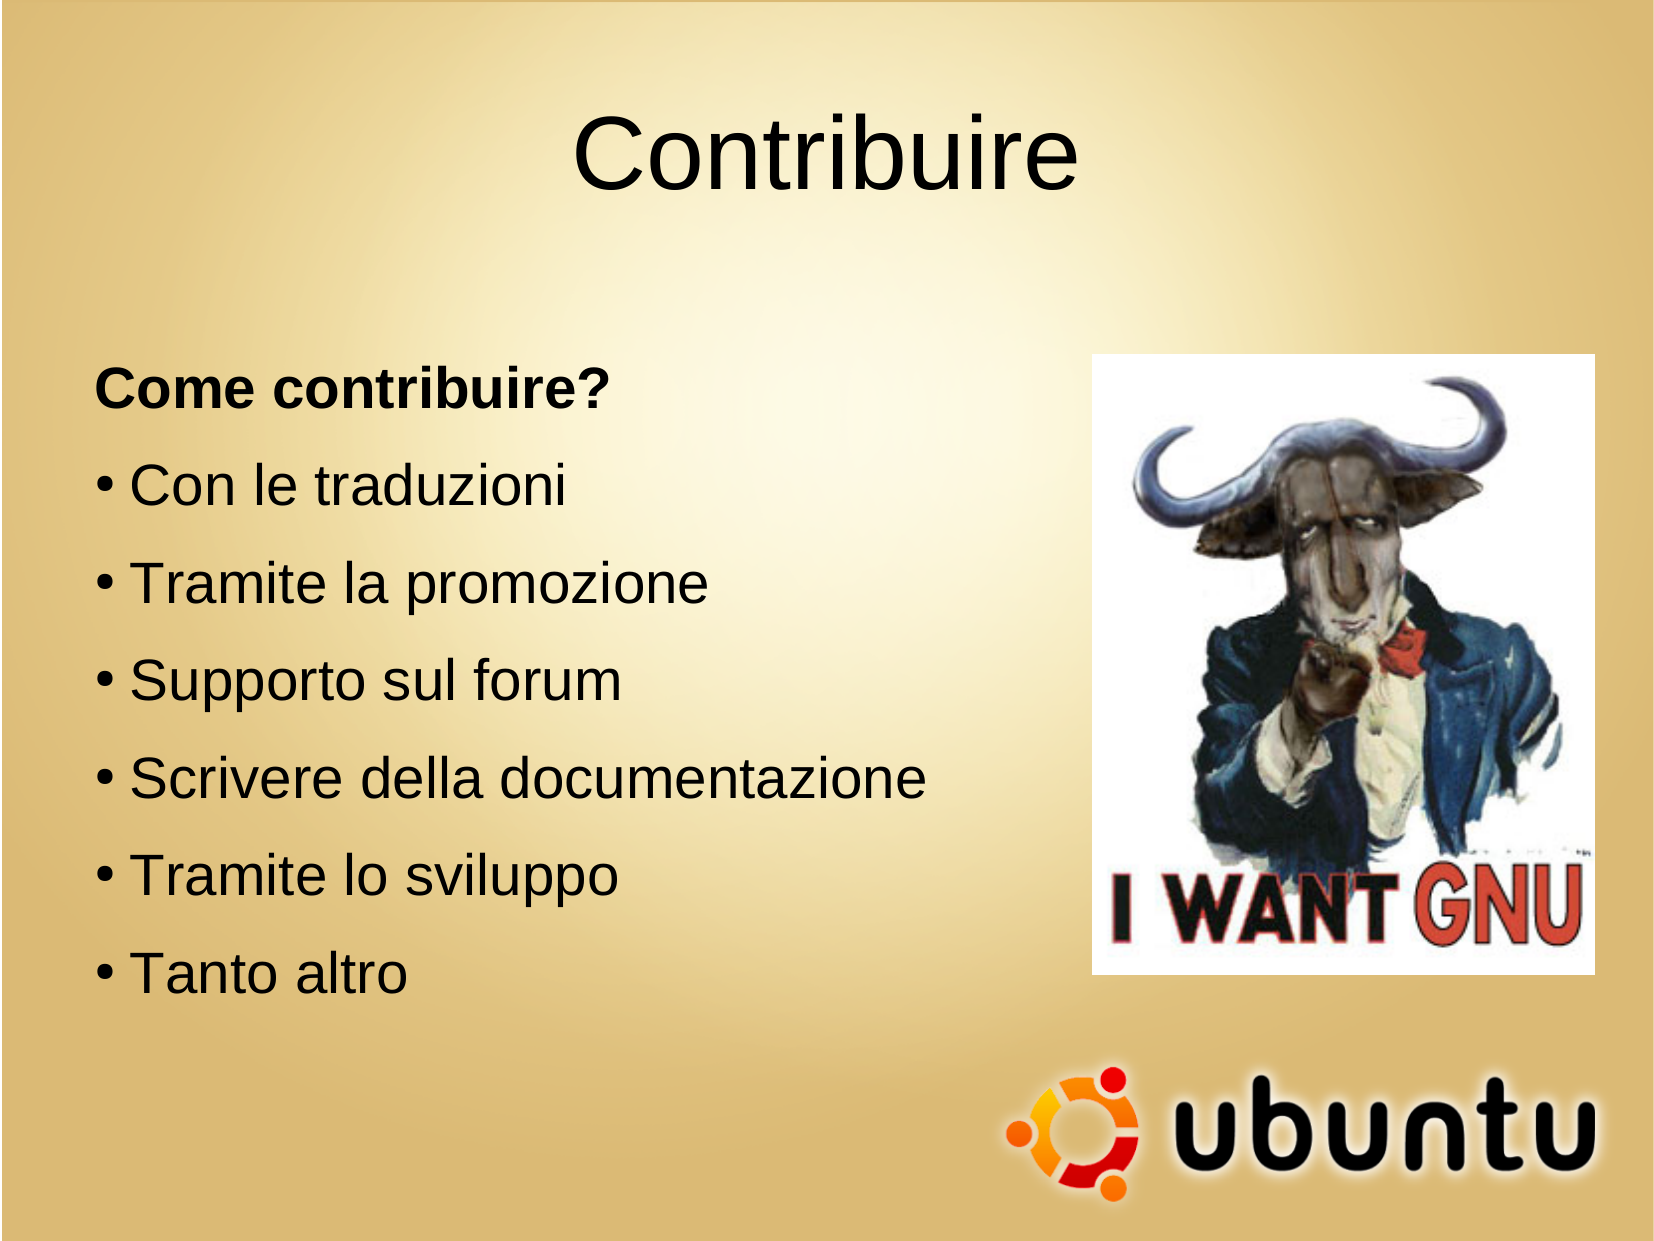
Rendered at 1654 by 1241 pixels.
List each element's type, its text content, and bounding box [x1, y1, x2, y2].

title Contribuire [82, 49, 1571, 257]
subtitle Come contribuire? Con le traduzioni Tramite la promozione Supporto sul forum Scrivere della documentazione Tramite lo sviluppo Tanto altro [59, 300, 951, 1029]
picture [2, 0, 1654, 1241]
